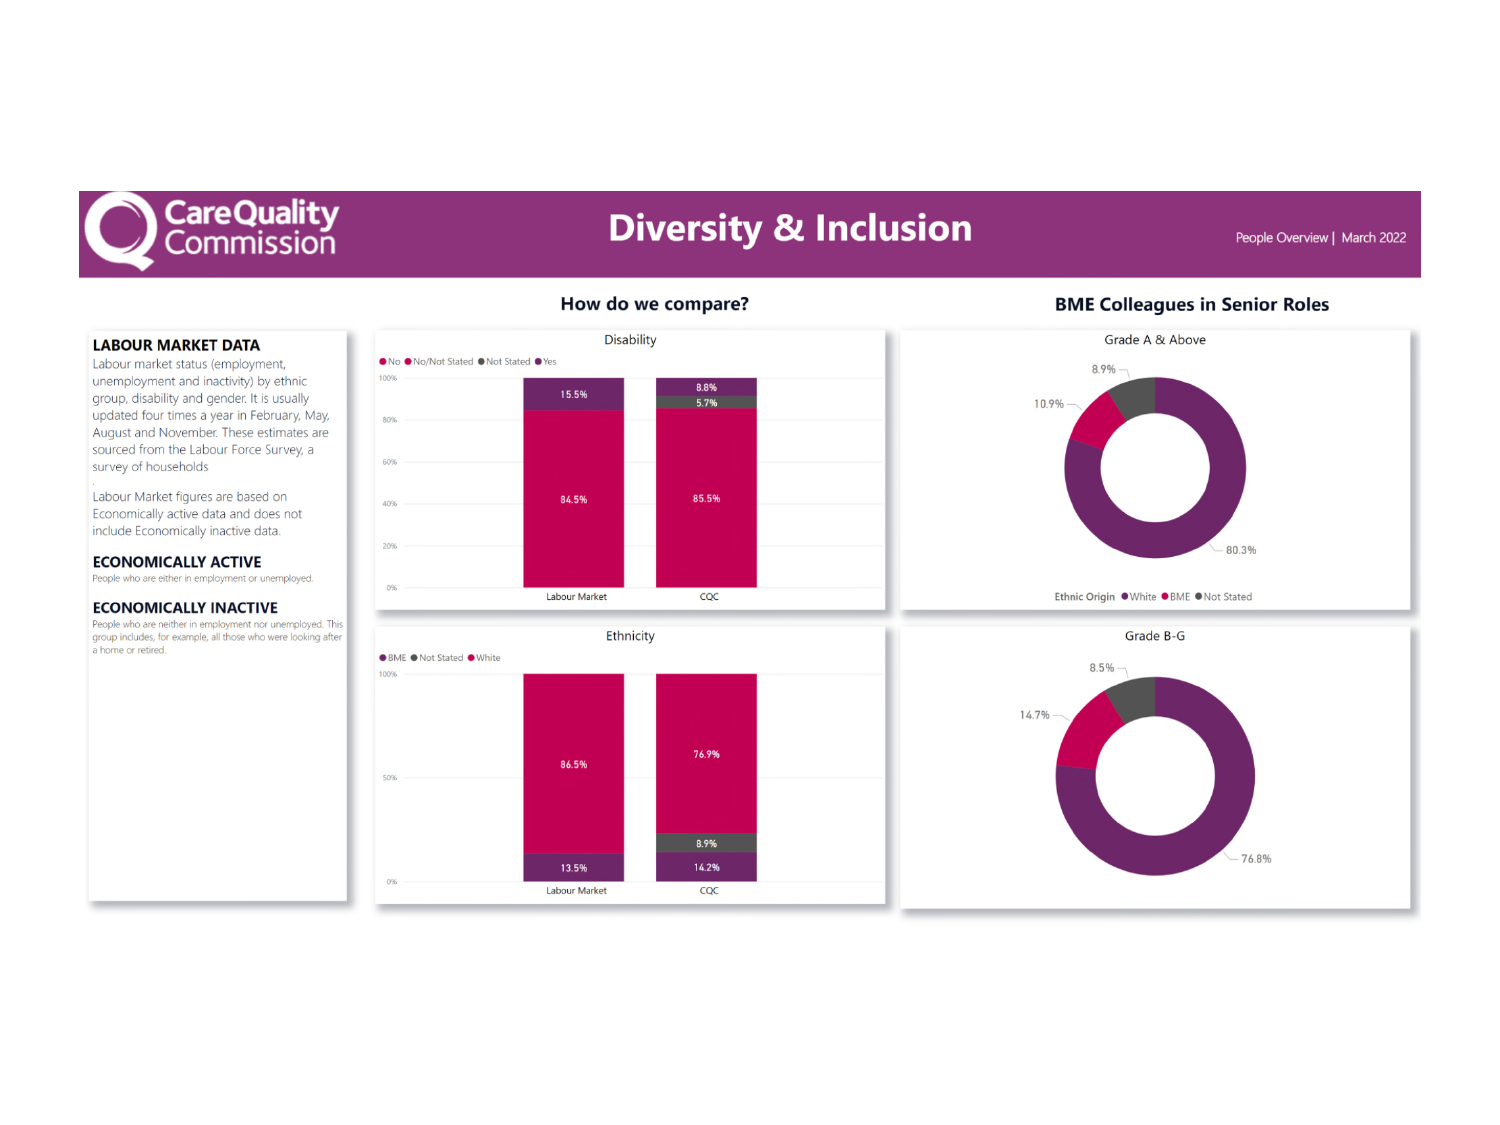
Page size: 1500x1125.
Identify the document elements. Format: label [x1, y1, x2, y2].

picture [79, 191, 1421, 934]
